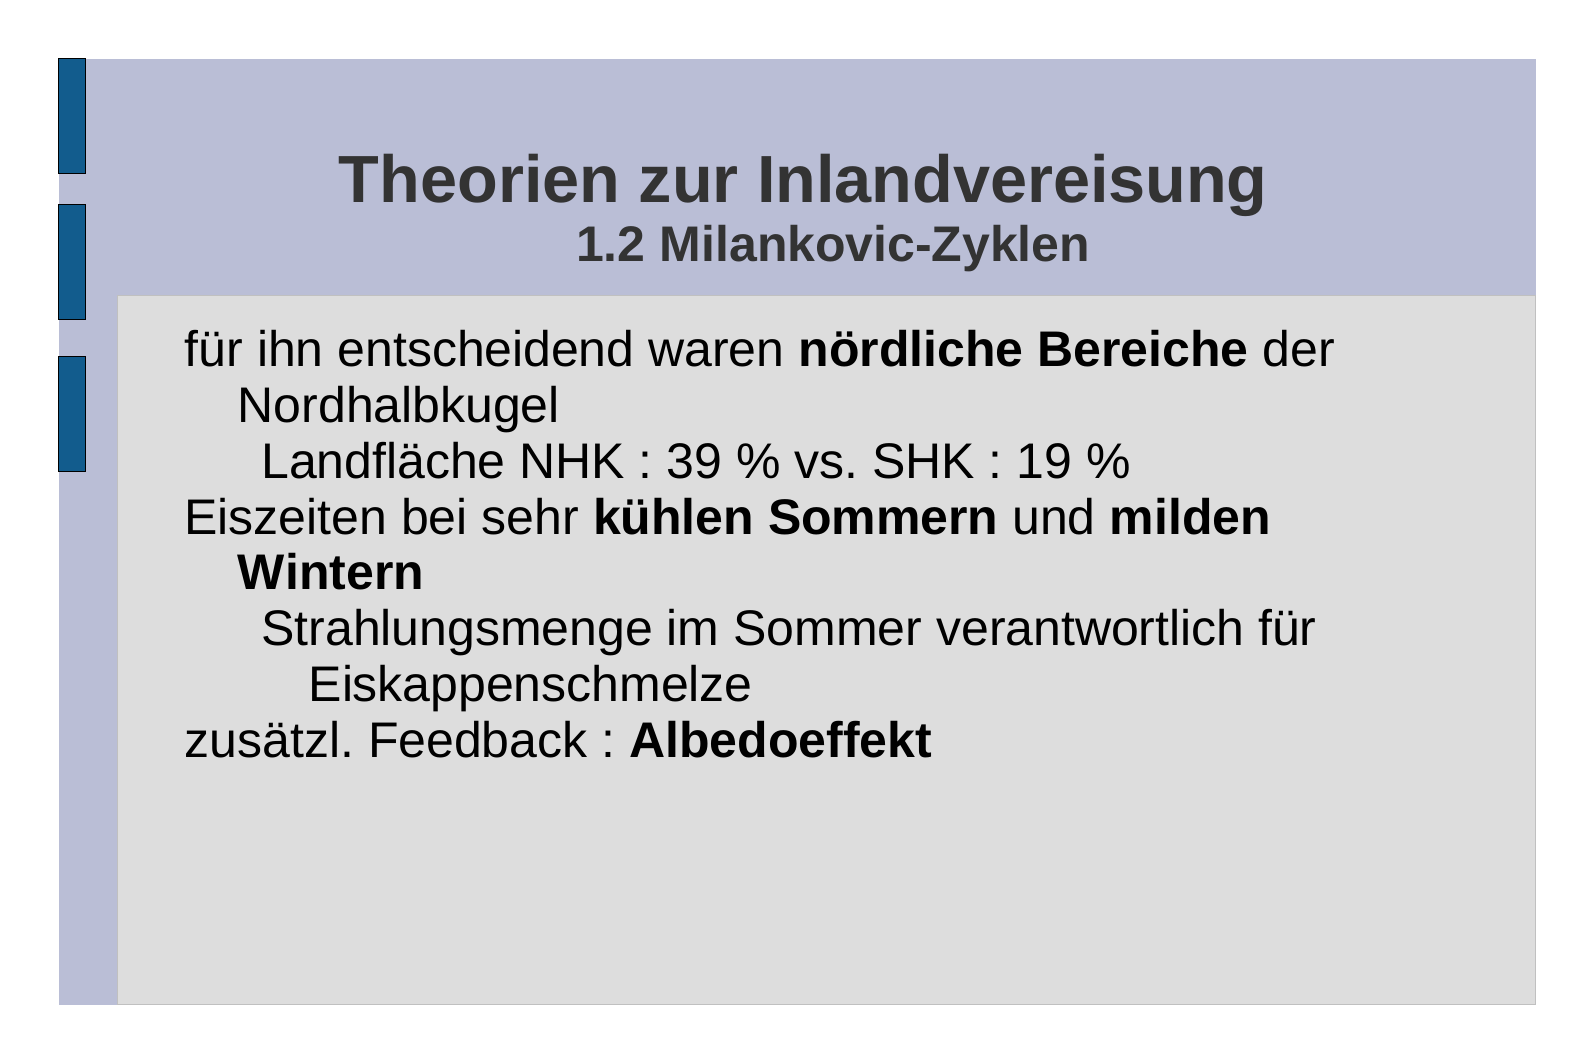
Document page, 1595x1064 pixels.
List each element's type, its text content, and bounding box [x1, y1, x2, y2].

list für ihn entscheidend waren nördliche Bereiche der Nordhalbkugel Landfläche NHK : 39 % vs. SHK : 19 % Eiszeiten bei sehr kühlen Sommern und milden Wintern Strahlungsmenge im Sommer verantwortlich für Eiskappenschmelze zusätzl. Feedback : Albedoeffekt [167, 321, 1429, 921]
title Theorien zur Inlandvereisung 1.2 Milankovic-Zyklen [167, 118, 1429, 296]
